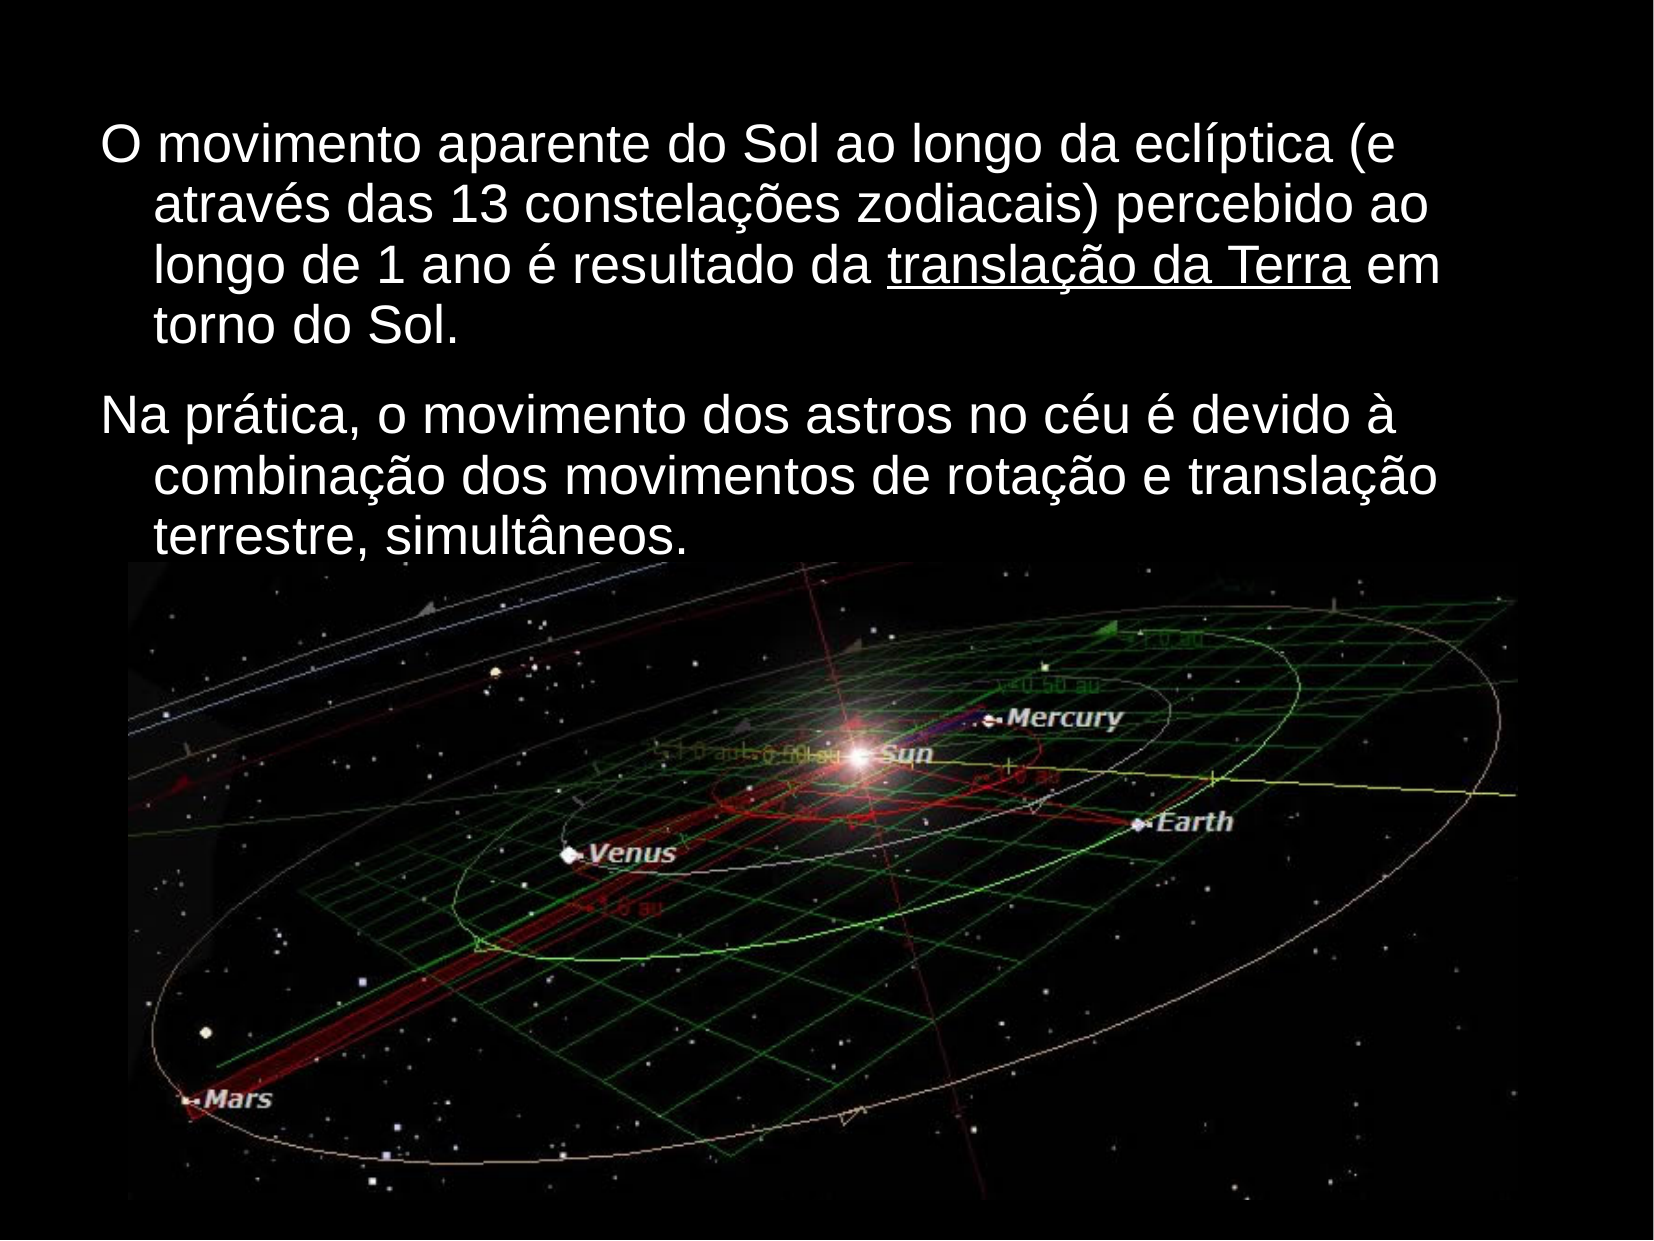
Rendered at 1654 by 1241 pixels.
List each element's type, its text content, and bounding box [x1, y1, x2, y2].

picture [128, 562, 1518, 1201]
list O movimento aparente do Sol ao longo da eclíptica (e através das 13 constelações zodiacais) percebido ao longo de 1 ano é resultado da translação da Terra em torno do Sol. Na prática, o movimento dos astros no céu é devido à combinação dos movimentos de rotação e translação terrestre, simultâneos. [82, 113, 1571, 614]
